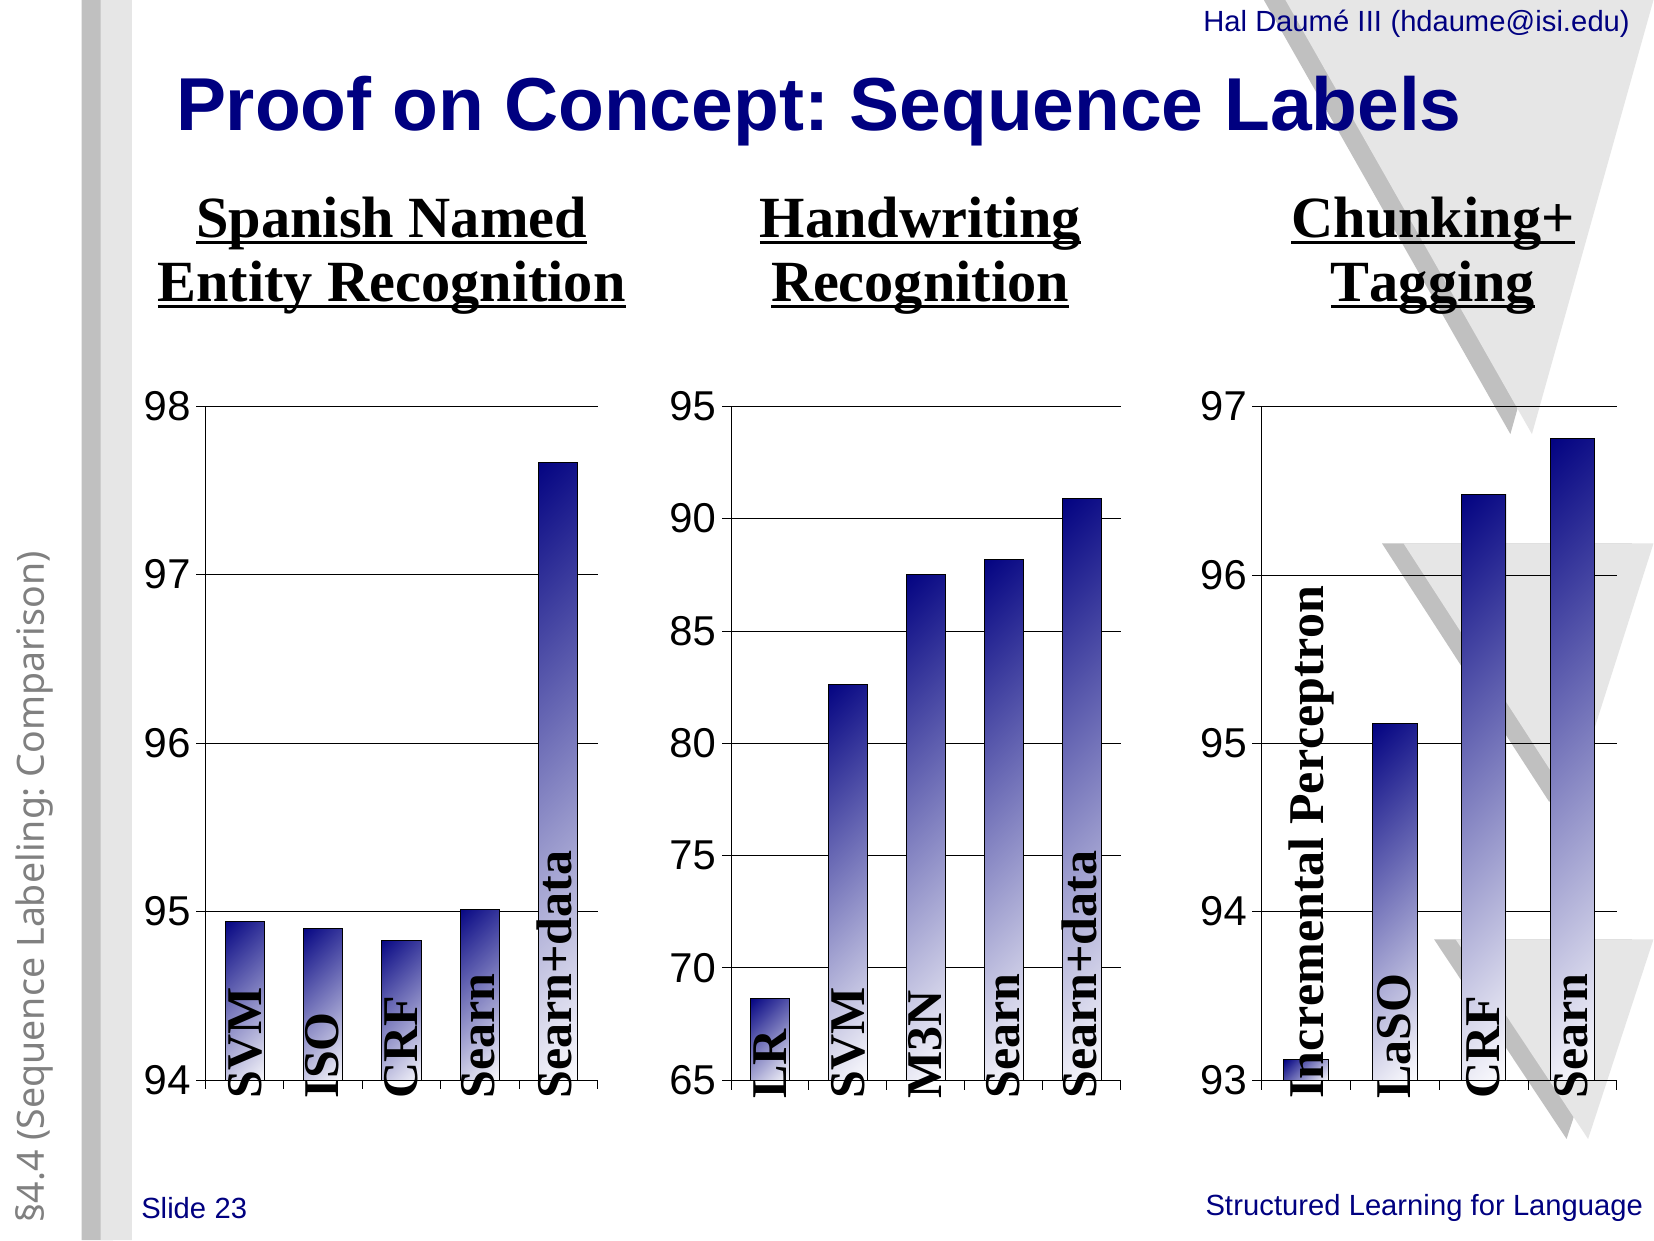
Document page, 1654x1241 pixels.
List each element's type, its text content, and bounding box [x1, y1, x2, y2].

text_box M3N [897, 990, 963, 1099]
text_box LR [742, 1029, 808, 1099]
text_box Spanish Named Entity Recognition [157, 185, 627, 338]
chart [134, 338, 608, 1120]
text_box Searn+data [1051, 850, 1118, 1099]
text_box Handwriting Recognition [759, 185, 1082, 338]
text_box Searn [1543, 973, 1619, 1099]
text_box CRF [372, 995, 438, 1099]
title Proof on Concept: Sequence Labels [176, 44, 1509, 166]
chart [660, 338, 1131, 1120]
text_box ISO [293, 1011, 360, 1099]
text_box Chunking+ Tagging [1291, 185, 1575, 338]
text_box Searn+data [527, 850, 593, 1099]
text_box Incremental Perceptron [1278, 585, 1355, 1099]
text_box §4.4 (Sequence Labeling: Comparison) [4, 571, 65, 1223]
text_box SVM [820, 987, 886, 1099]
text_box Searn [974, 973, 1040, 1099]
text_box SVM [216, 987, 282, 1099]
chart [1191, 338, 1626, 1120]
text_box CRF [1455, 995, 1531, 1099]
text_box Searn [449, 973, 516, 1099]
text_box LaSO [1366, 973, 1442, 1099]
